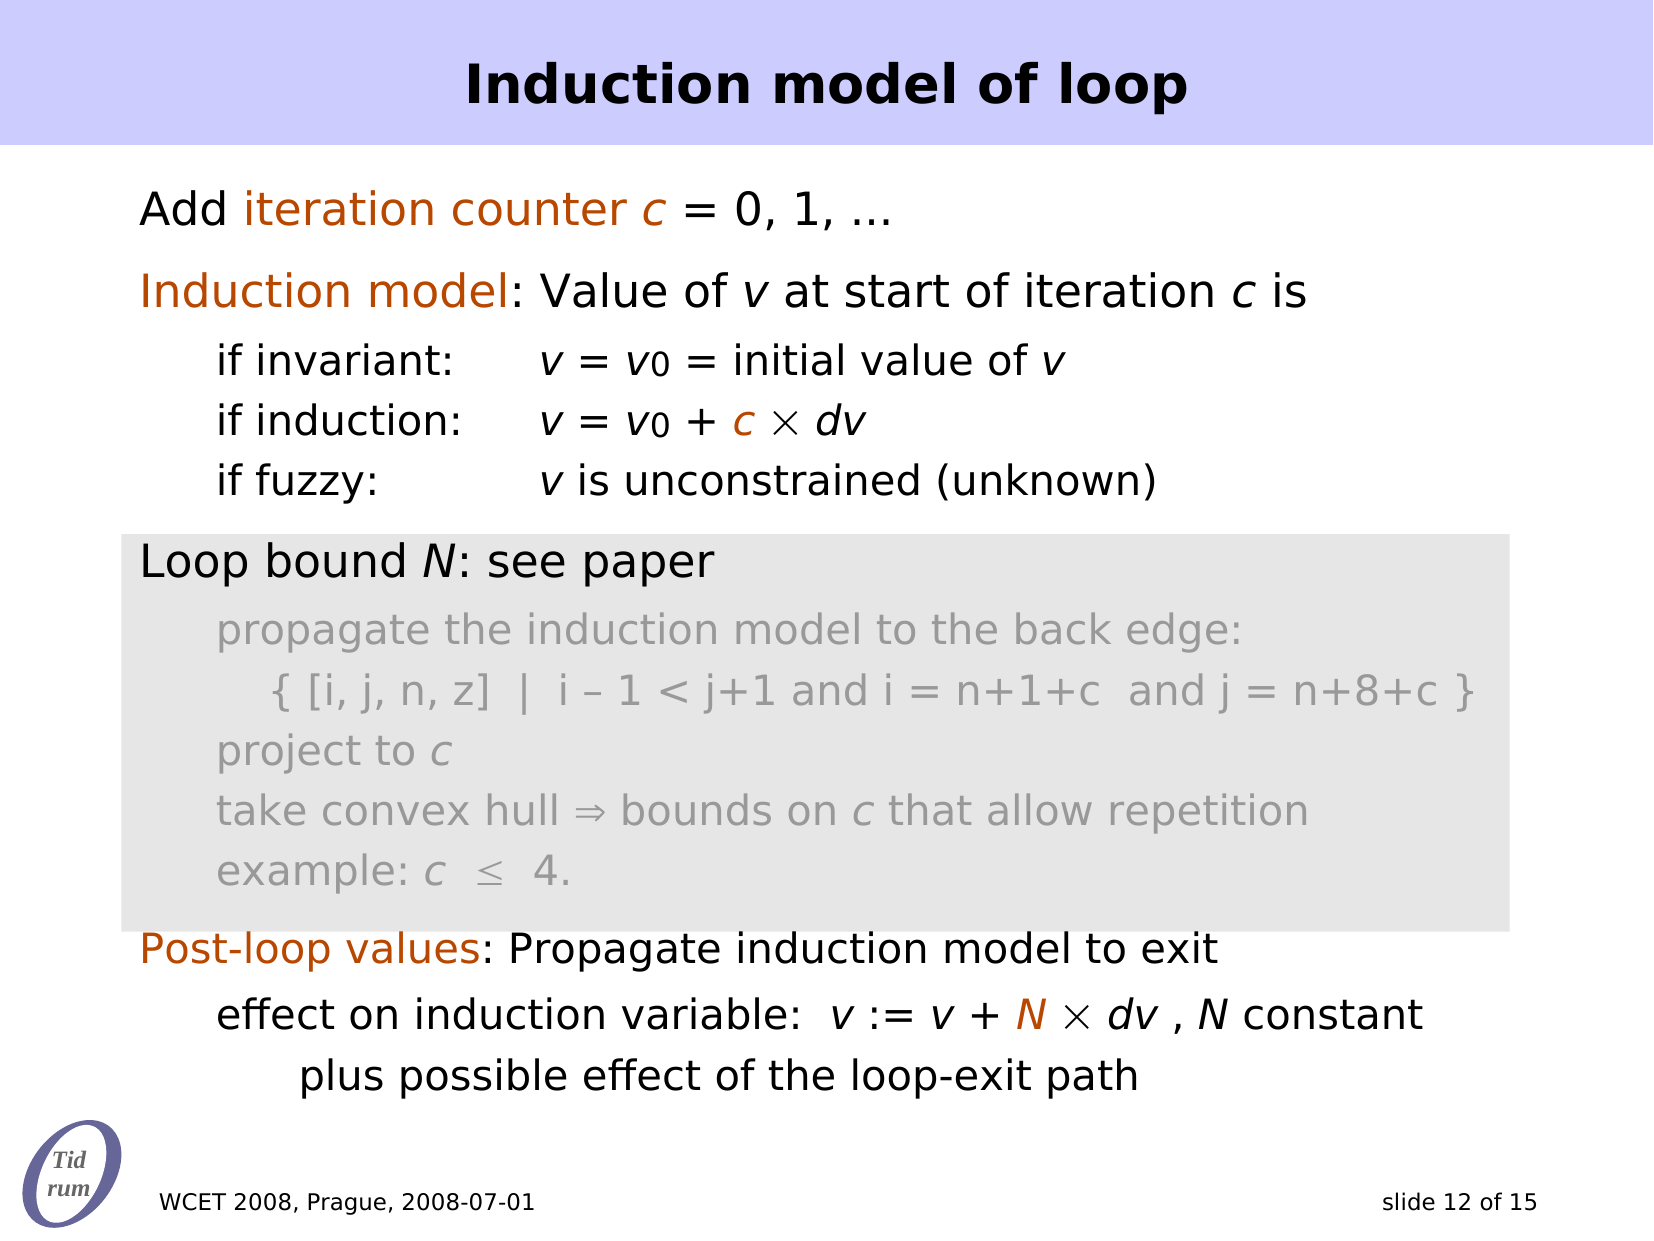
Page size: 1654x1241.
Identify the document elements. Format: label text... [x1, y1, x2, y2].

title Induction model of loop [121, 43, 1533, 126]
list Add iteration counter c = 0, 1, ... Induction model: Value of v at start of iteration c is if invariant: v = v0 = initial value of v if induction: v = v0 + c  dv if fuzzy: v is unconstrained (unknown) Loop bound N: see paper propagate the induction model to the back edge: { [i, j, n, z] | i – 1 < j+1 and i = n+1+c and j = n+8+c } project to c take convex hull  bounds on c that allow repetition example: c  4. Post-loop values: Propagate induction model to exit effect on induction variable: v := v + N  dv , N constant plus possible effect of the loop-exit path [121, 182, 1533, 1135]
